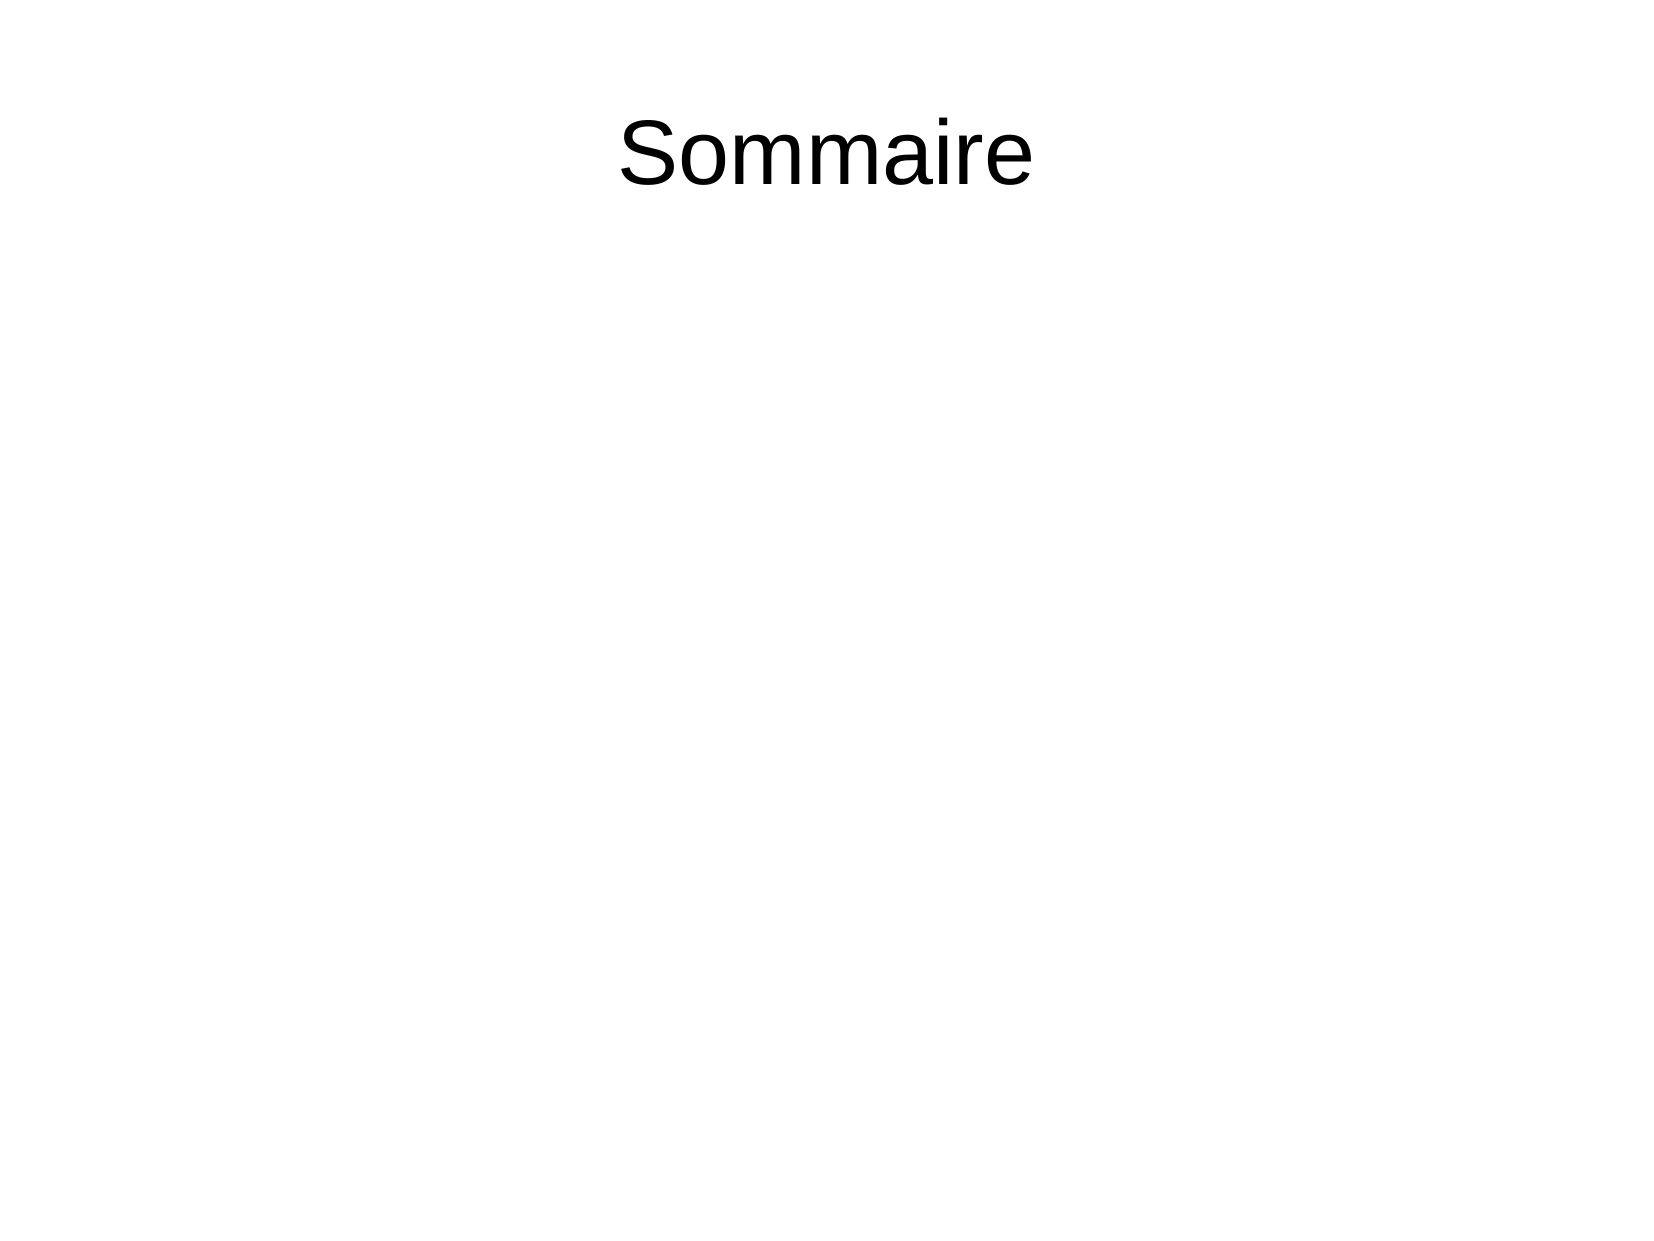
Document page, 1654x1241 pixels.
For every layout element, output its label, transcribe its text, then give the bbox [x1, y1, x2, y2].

title Sommaire [82, 49, 1571, 257]
